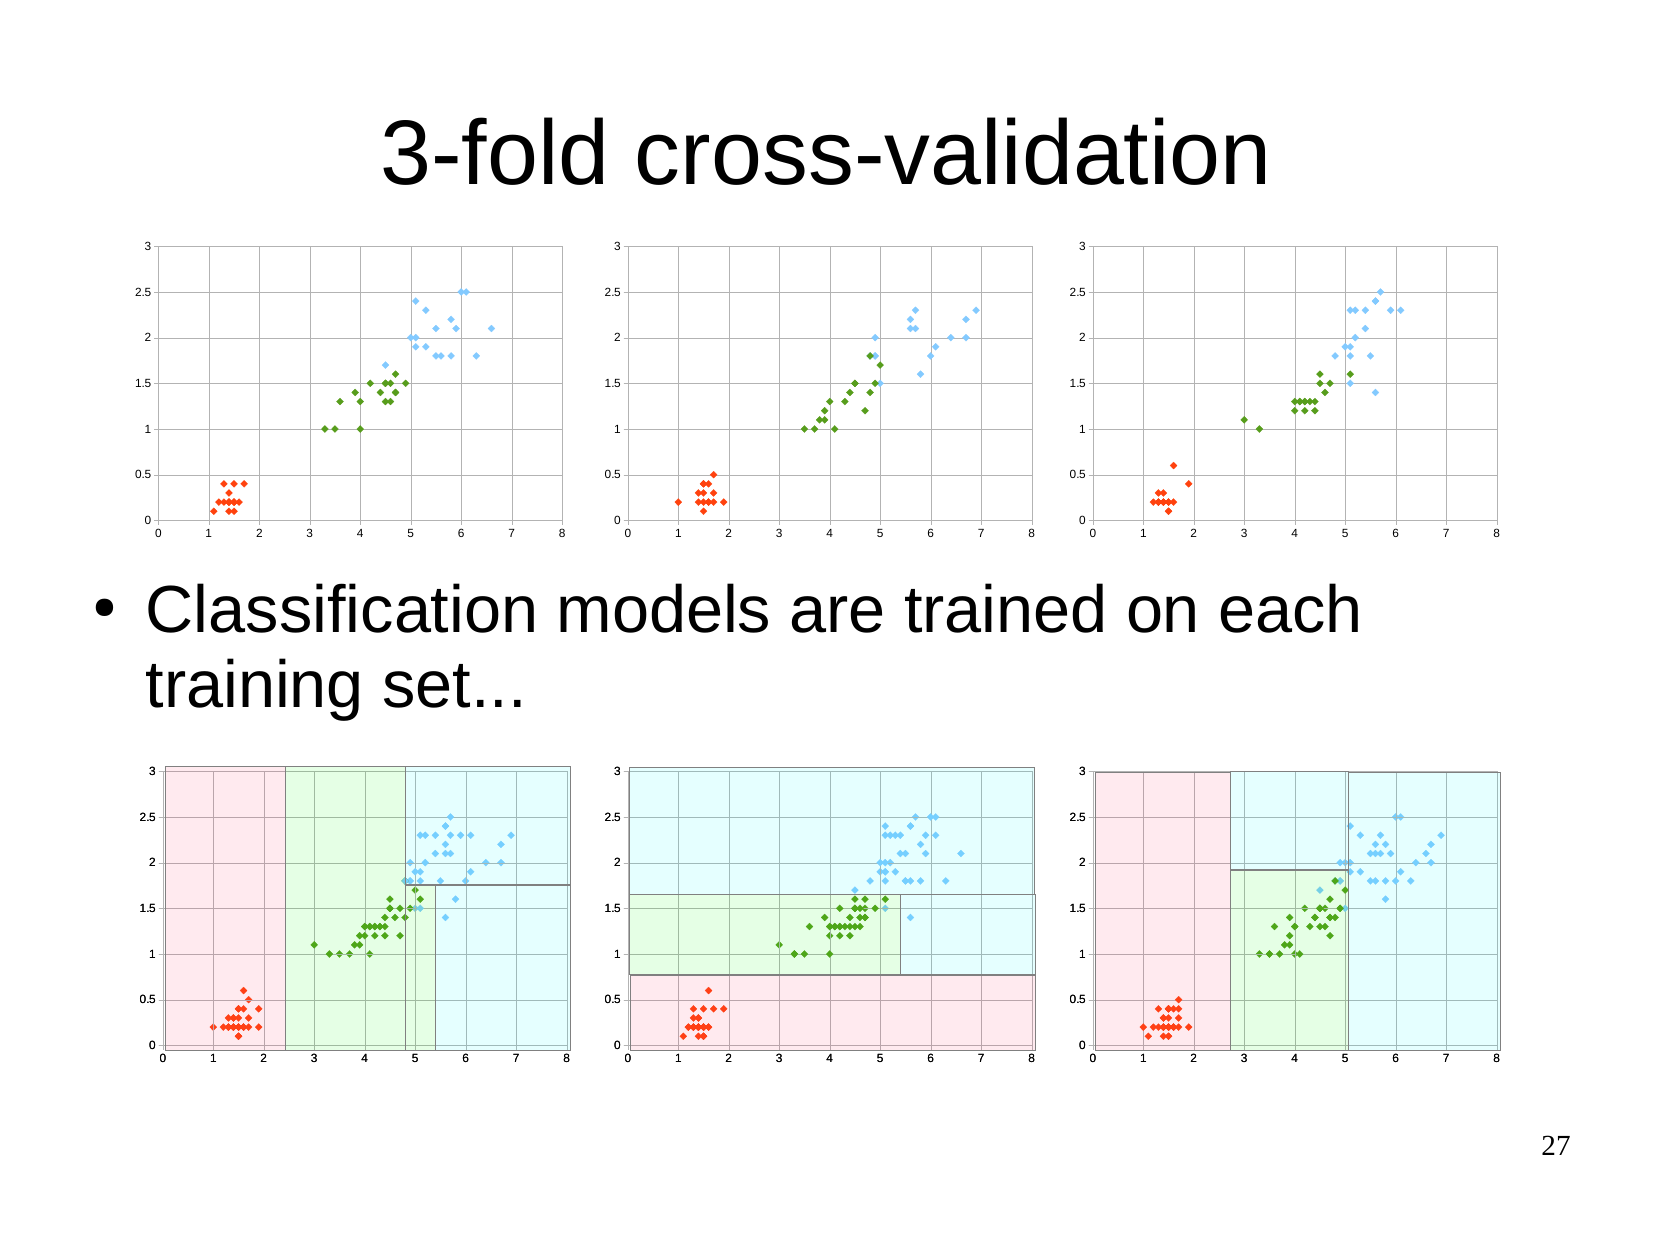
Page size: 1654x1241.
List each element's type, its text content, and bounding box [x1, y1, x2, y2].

picture [1069, 240, 1501, 541]
picture [604, 765, 1036, 1066]
list Classification models are trained on each training set... [75, 572, 1564, 736]
picture [604, 240, 1036, 541]
text_box [165, 766, 571, 1051]
picture [139, 765, 571, 1066]
text_box [629, 767, 1036, 1051]
picture [135, 240, 566, 541]
title 3-fold cross-validation [82, 49, 1571, 257]
picture [1069, 765, 1501, 1066]
text_box [1095, 771, 1501, 1051]
